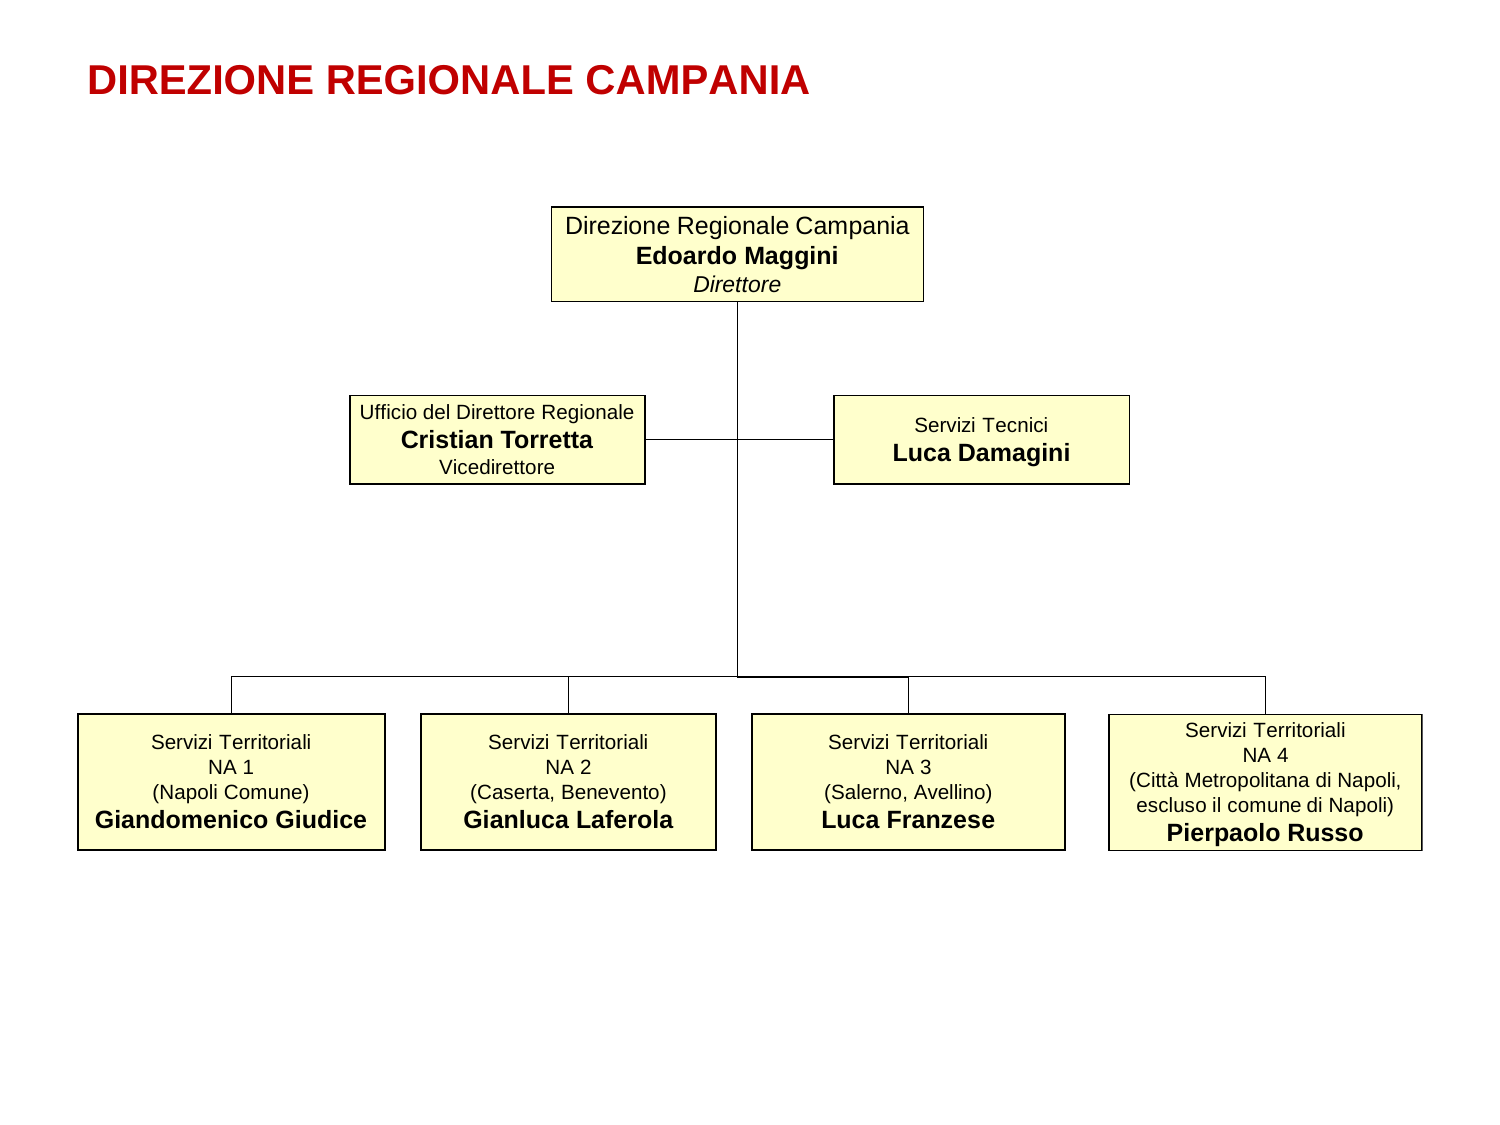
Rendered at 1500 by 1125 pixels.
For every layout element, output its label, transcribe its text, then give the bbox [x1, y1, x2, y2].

picture [77, 202, 1423, 863]
title DIREZIONE REGIONALE CAMPANIA [72, 45, 1462, 128]
